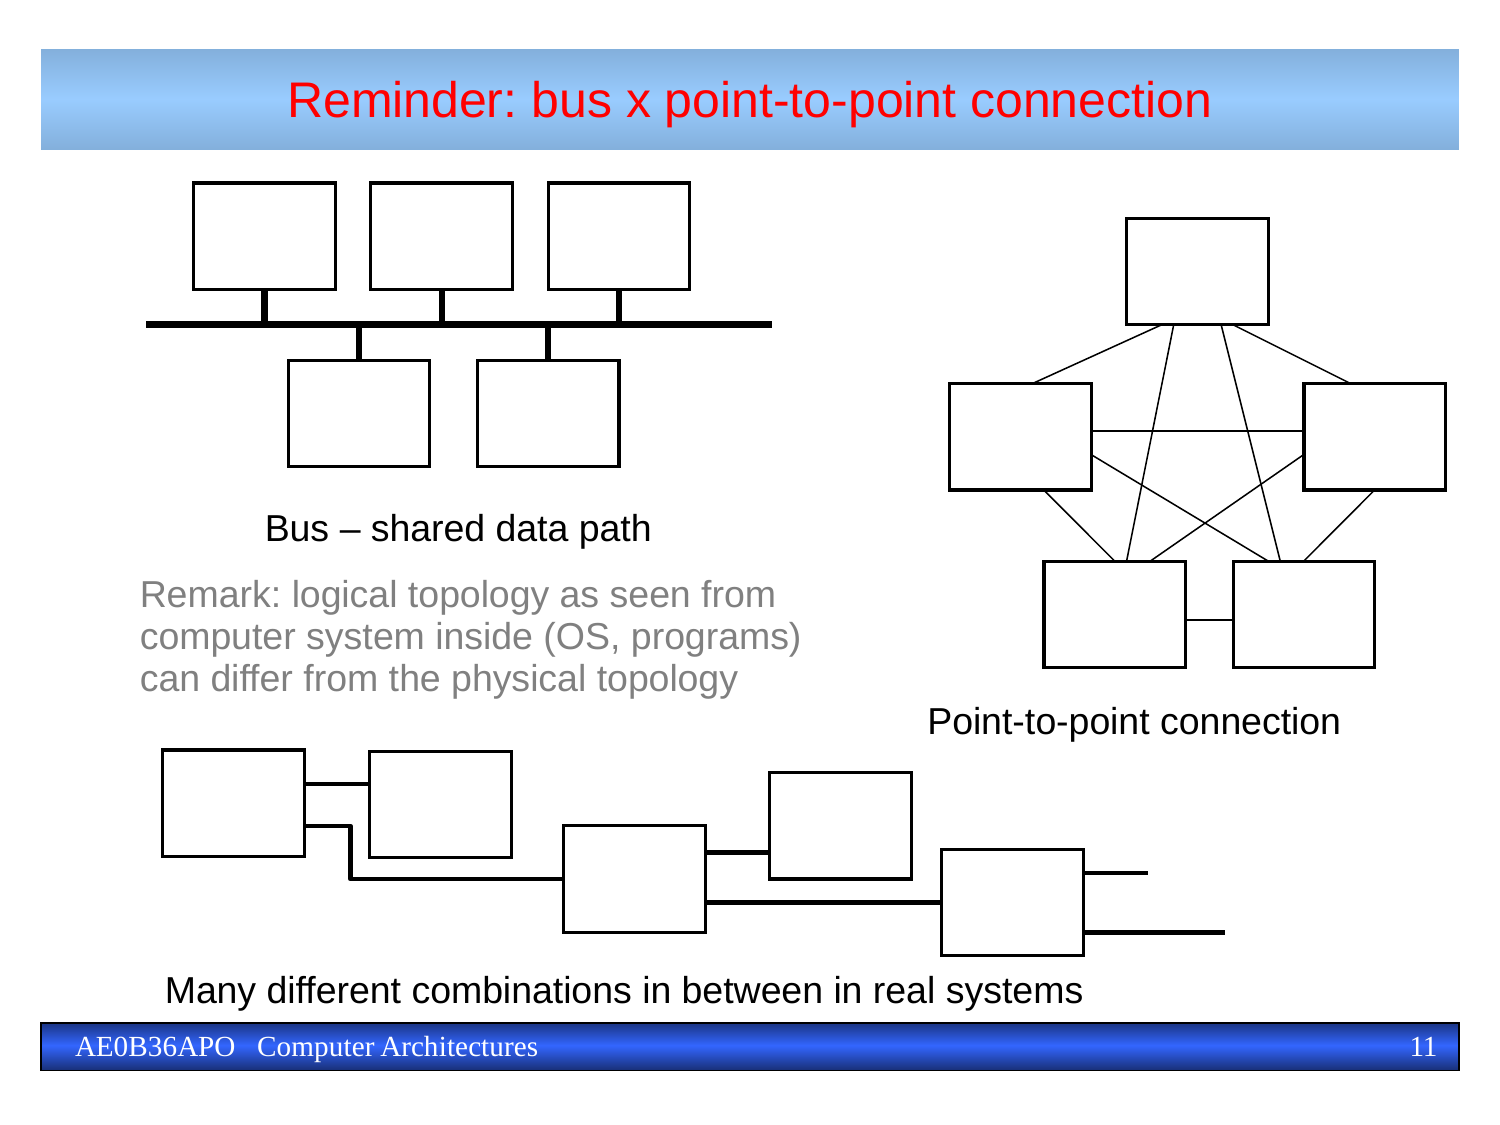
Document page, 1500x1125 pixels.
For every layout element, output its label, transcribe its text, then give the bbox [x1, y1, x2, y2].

text_box Point-to-point connection [912, 693, 1400, 751]
text_box Many different combinations in between in real systems [150, 962, 1376, 1020]
title Reminder: bus x point-to-point connection [41, 49, 1459, 150]
text_box Remark: logical topology as seen from computer system inside (OS, programs) can differ from the physical topology [124, 565, 850, 707]
text_box Bus – shared data path [249, 499, 688, 557]
